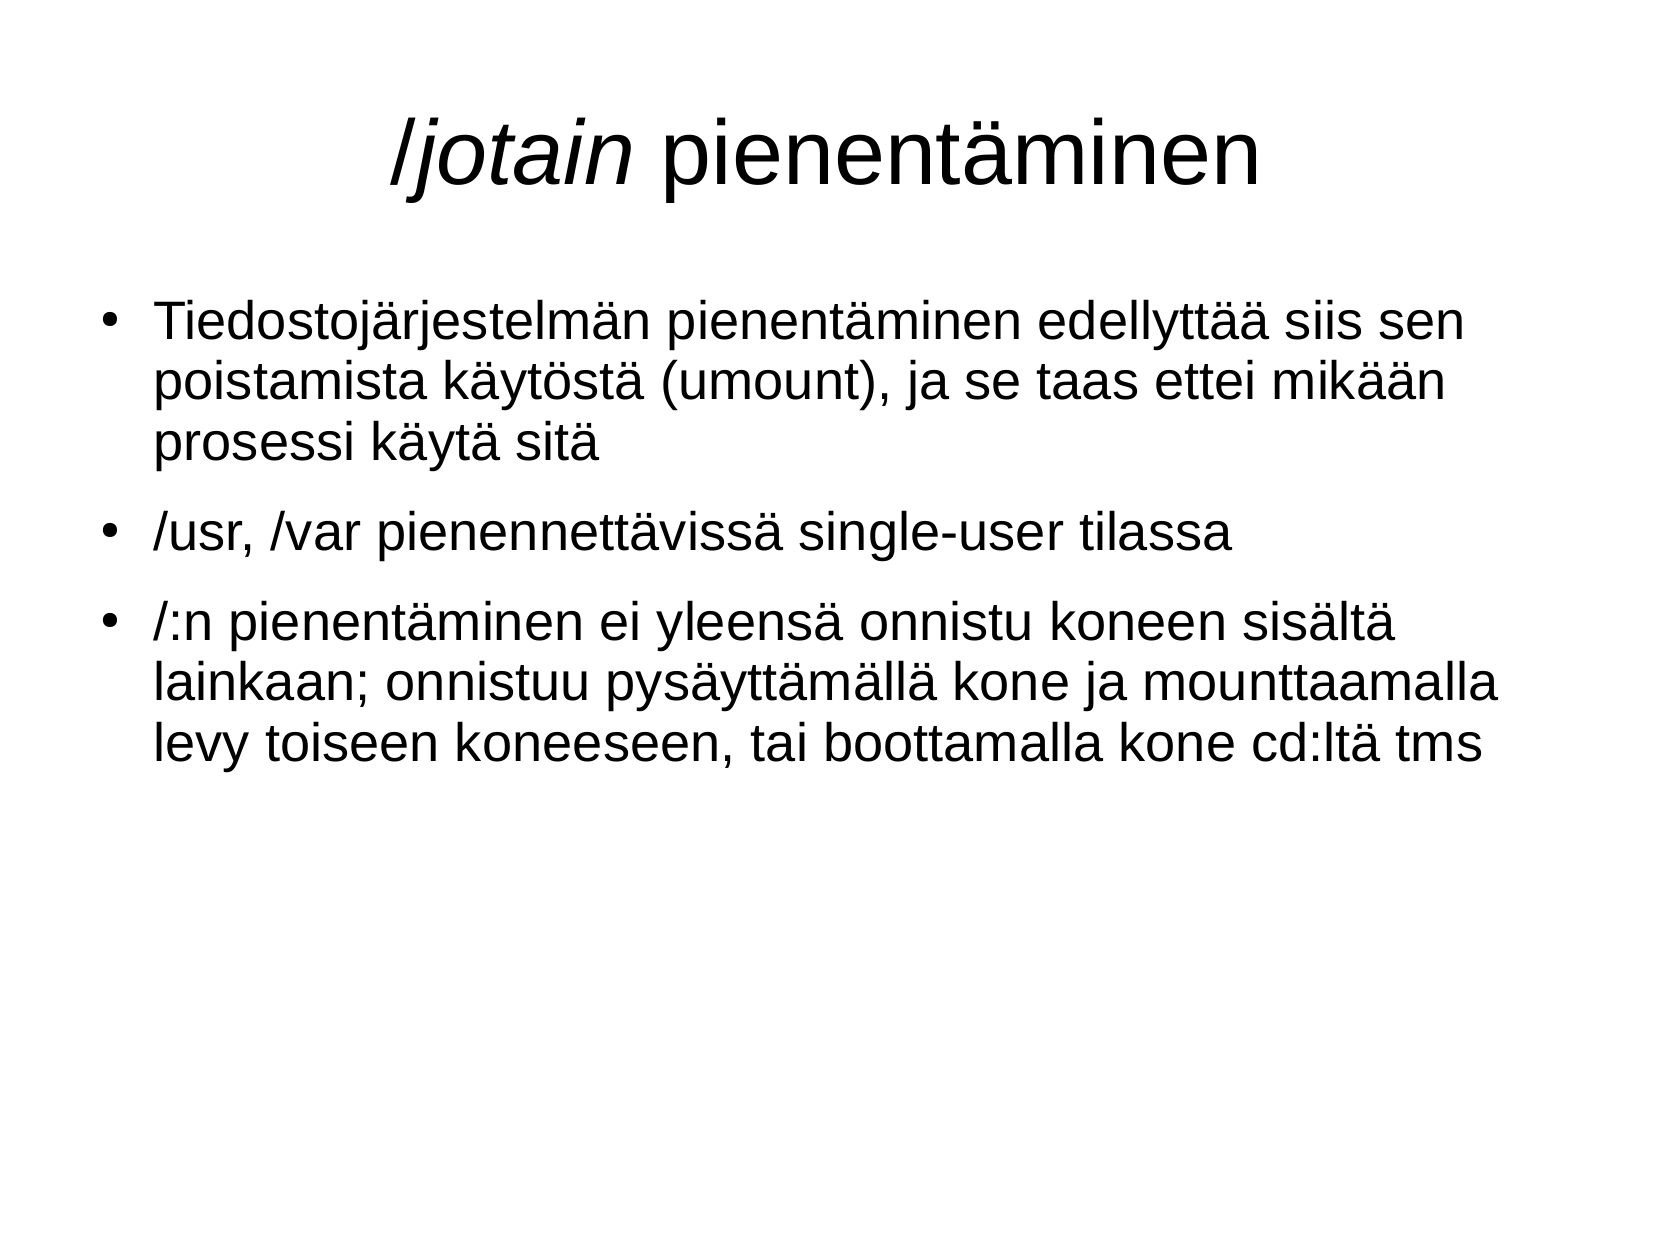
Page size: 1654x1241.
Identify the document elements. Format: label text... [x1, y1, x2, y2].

list Tiedostojärjestelmän pienentäminen edellyttää siis sen poistamista käytöstä (umount), ja se taas ettei mikään prosessi käytä sitä /usr, /var pienennettävissä single-user tilassa /:n pienentäminen ei yleensä onnistu koneen sisältä lainkaan; onnistuu pysäyttämällä kone ja mounttaamalla levy toiseen koneeseen, tai boottamalla kone cd:ltä tms [82, 290, 1571, 1010]
title /jotain pienentäminen [82, 49, 1571, 257]
